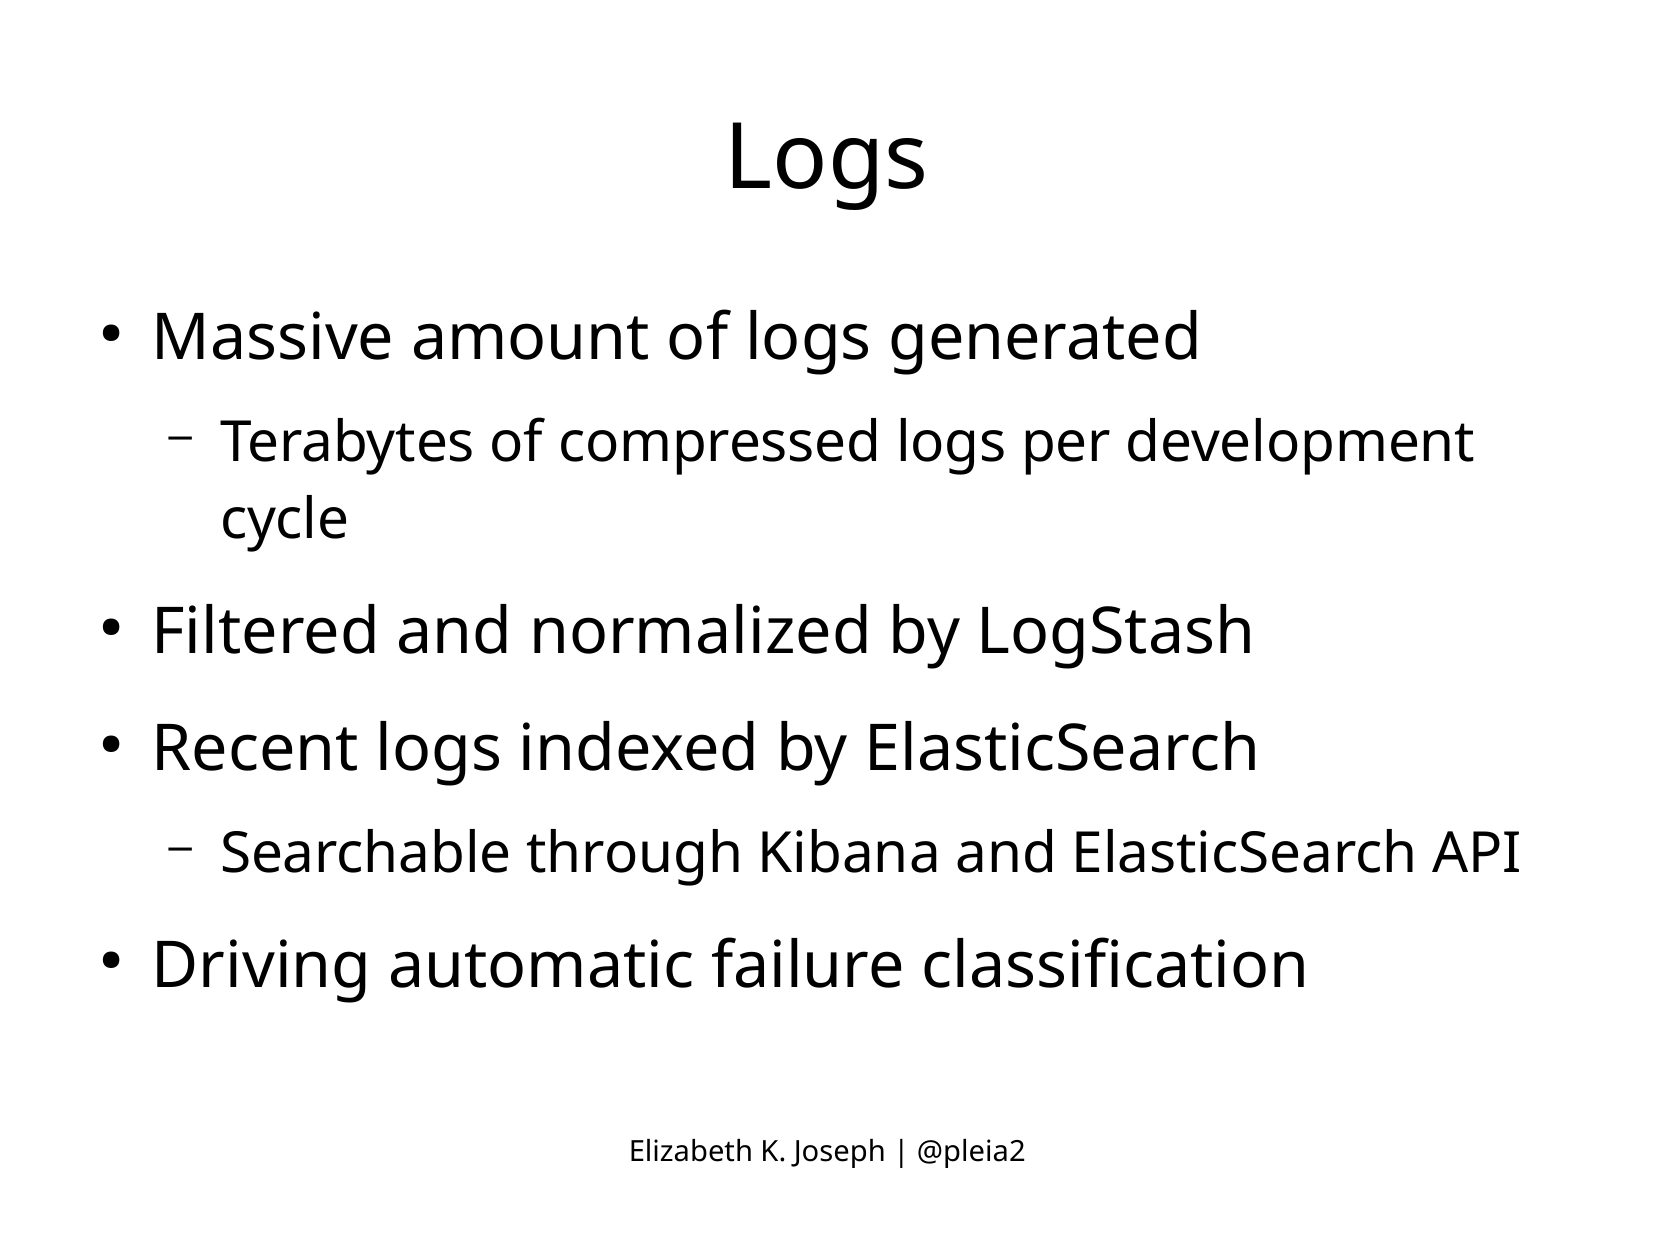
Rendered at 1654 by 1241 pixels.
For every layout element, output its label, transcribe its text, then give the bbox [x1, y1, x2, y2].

list Massive amount of logs generated Terabytes of compressed logs per development cycle Filtered and normalized by LogStash Recent logs indexed by ElasticSearch Searchable through Kibana and ElasticSearch API Driving automatic failure classification [82, 290, 1571, 1010]
title Logs [82, 49, 1571, 257]
